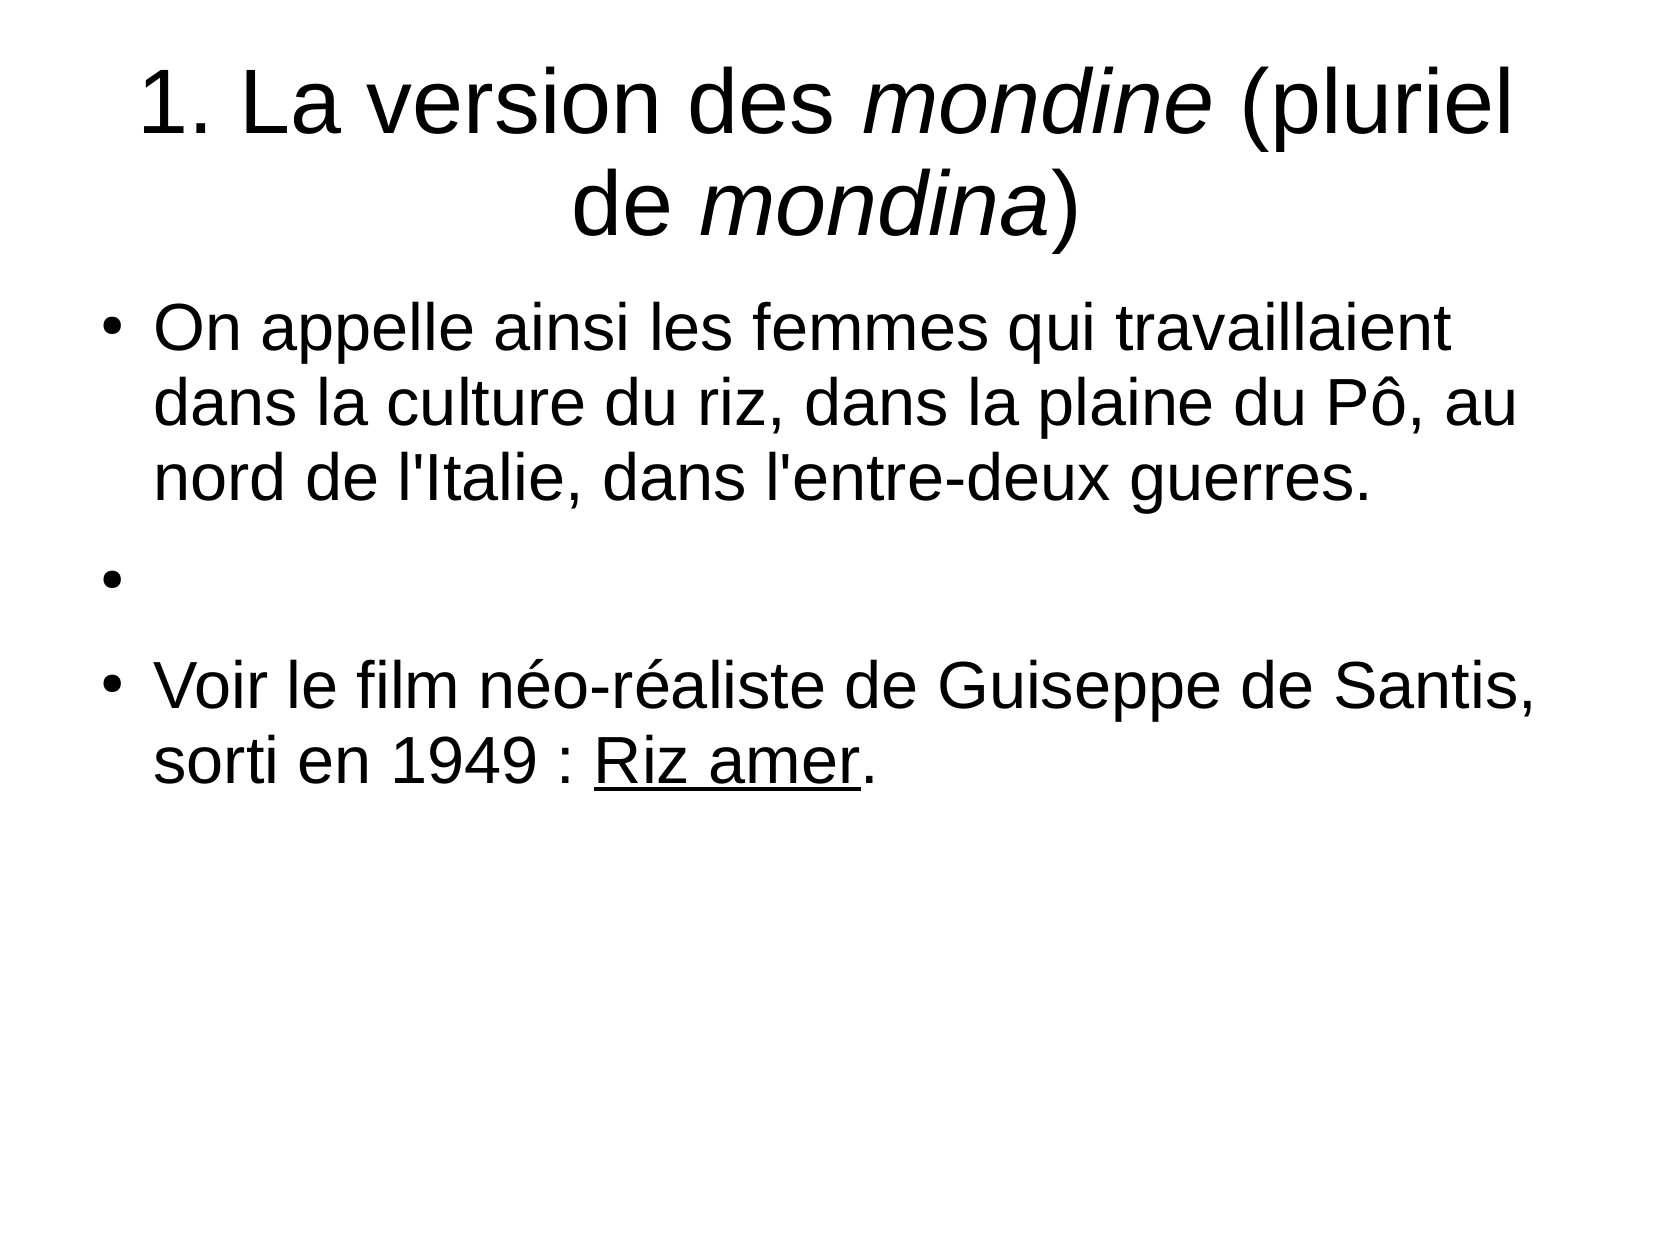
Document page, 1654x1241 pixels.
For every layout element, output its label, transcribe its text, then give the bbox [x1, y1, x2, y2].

title 1. La version des mondine (pluriel de mondina) [82, 49, 1571, 257]
list On appelle ainsi les femmes qui travaillaient dans la culture du riz, dans la plaine du Pô, au nord de l'Italie, dans l'entre-deux guerres. Voir le film néo-réaliste de Guiseppe de Santis, sorti en 1949 : Riz amer. [82, 290, 1571, 1010]
